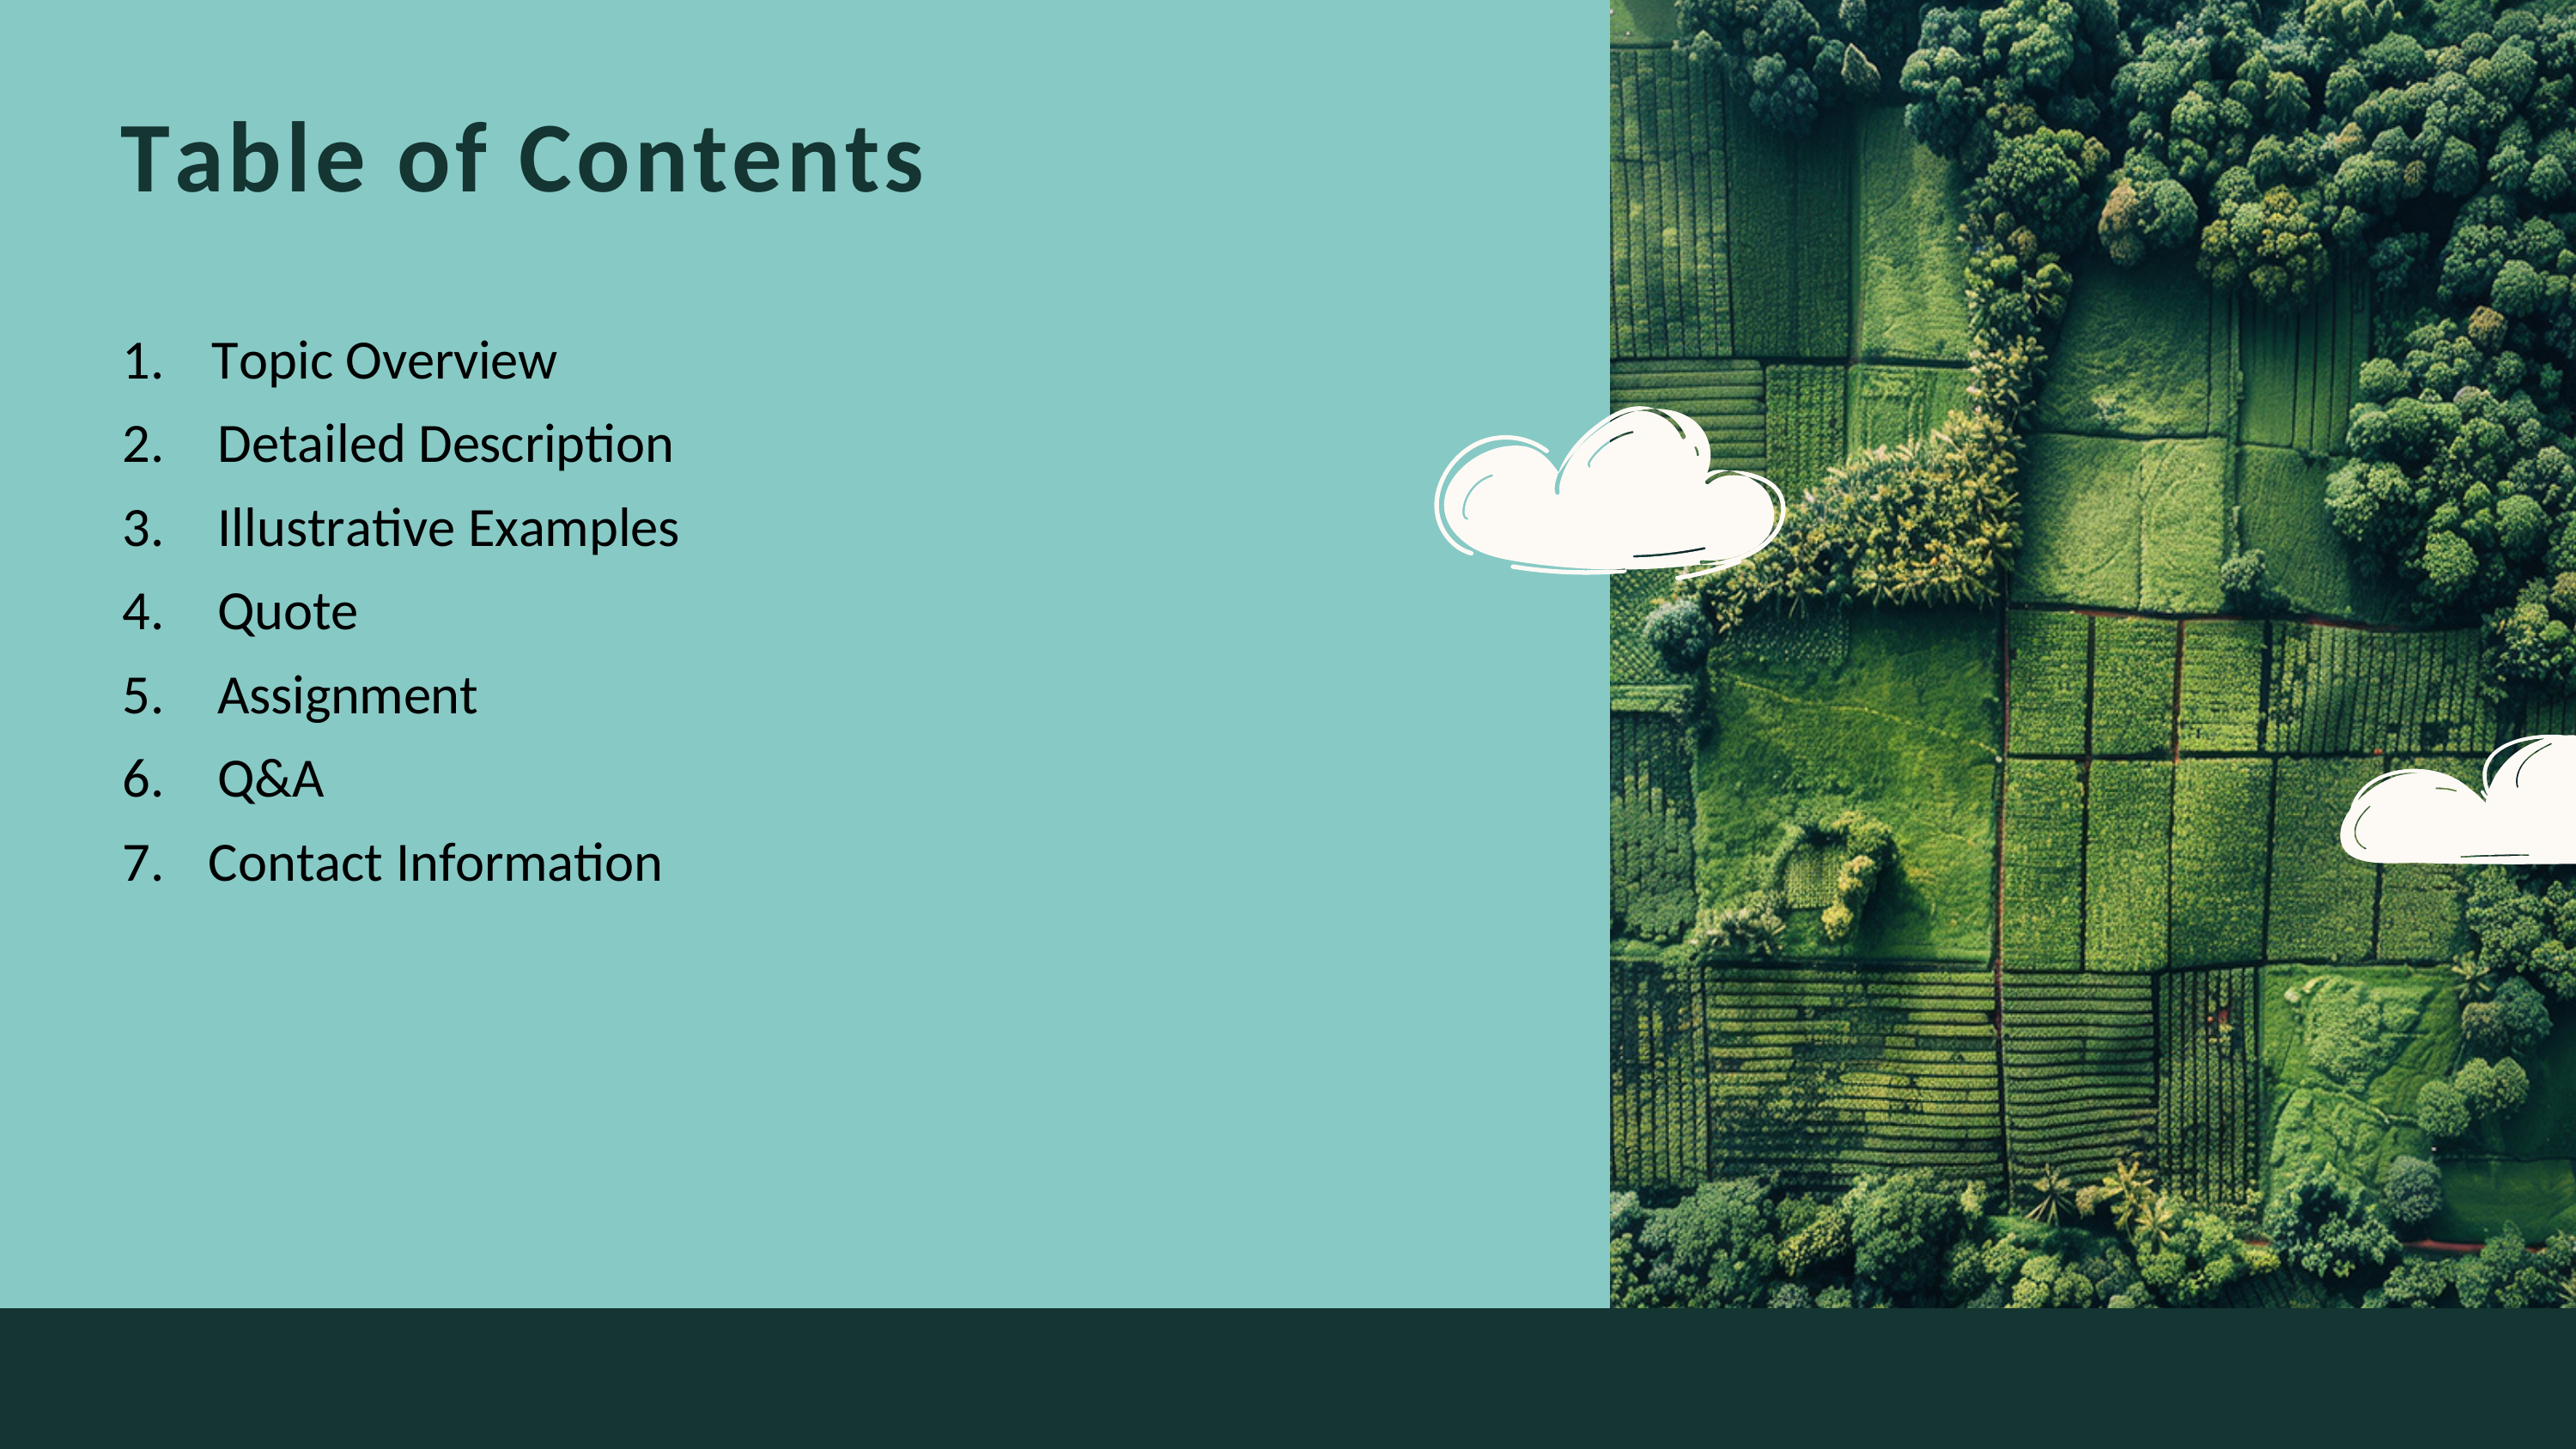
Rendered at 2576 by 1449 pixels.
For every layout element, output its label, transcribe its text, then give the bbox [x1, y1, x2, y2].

text_box Topic Overview Detailed Description Illustrative Examples Quote Assignment Q&A Contact Information [118, 305, 761, 903]
picture [1408, 0, 2576, 1308]
text_box [0, 1308, 2576, 1449]
title Table of Contents [118, 89, 1492, 215]
